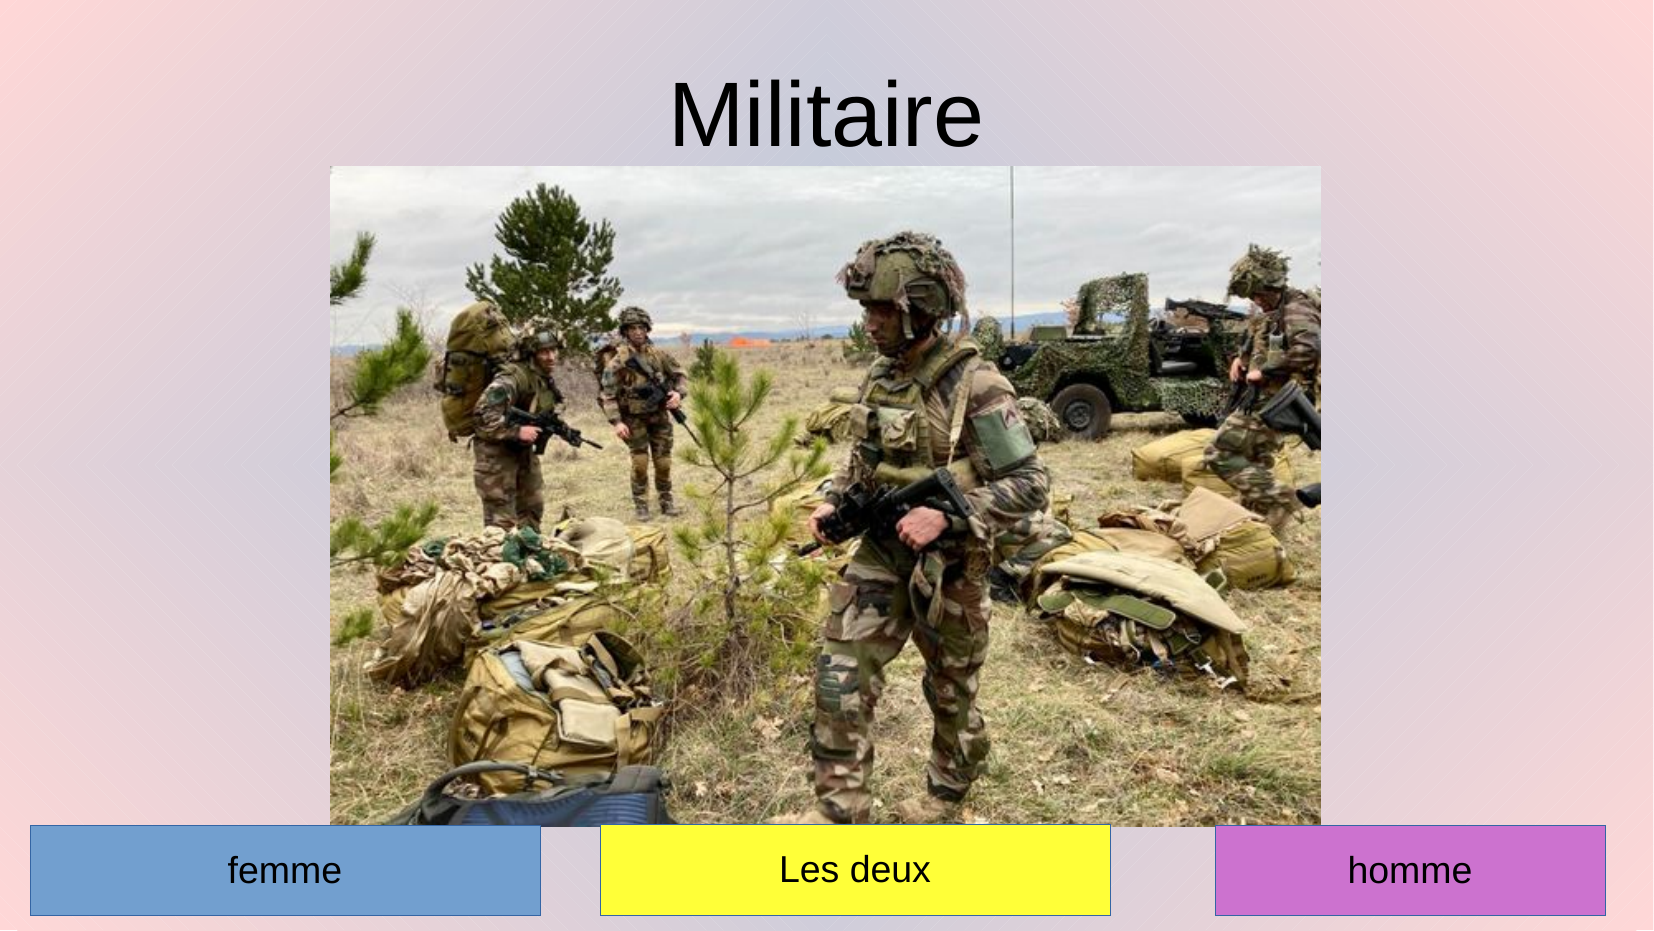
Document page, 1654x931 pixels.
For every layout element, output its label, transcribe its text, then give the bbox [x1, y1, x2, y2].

text_box femme [30, 825, 541, 916]
text_box homme [1215, 825, 1606, 916]
picture [330, 166, 1321, 827]
text_box Les deux [600, 824, 1111, 916]
title Militaire [82, 37, 1571, 193]
